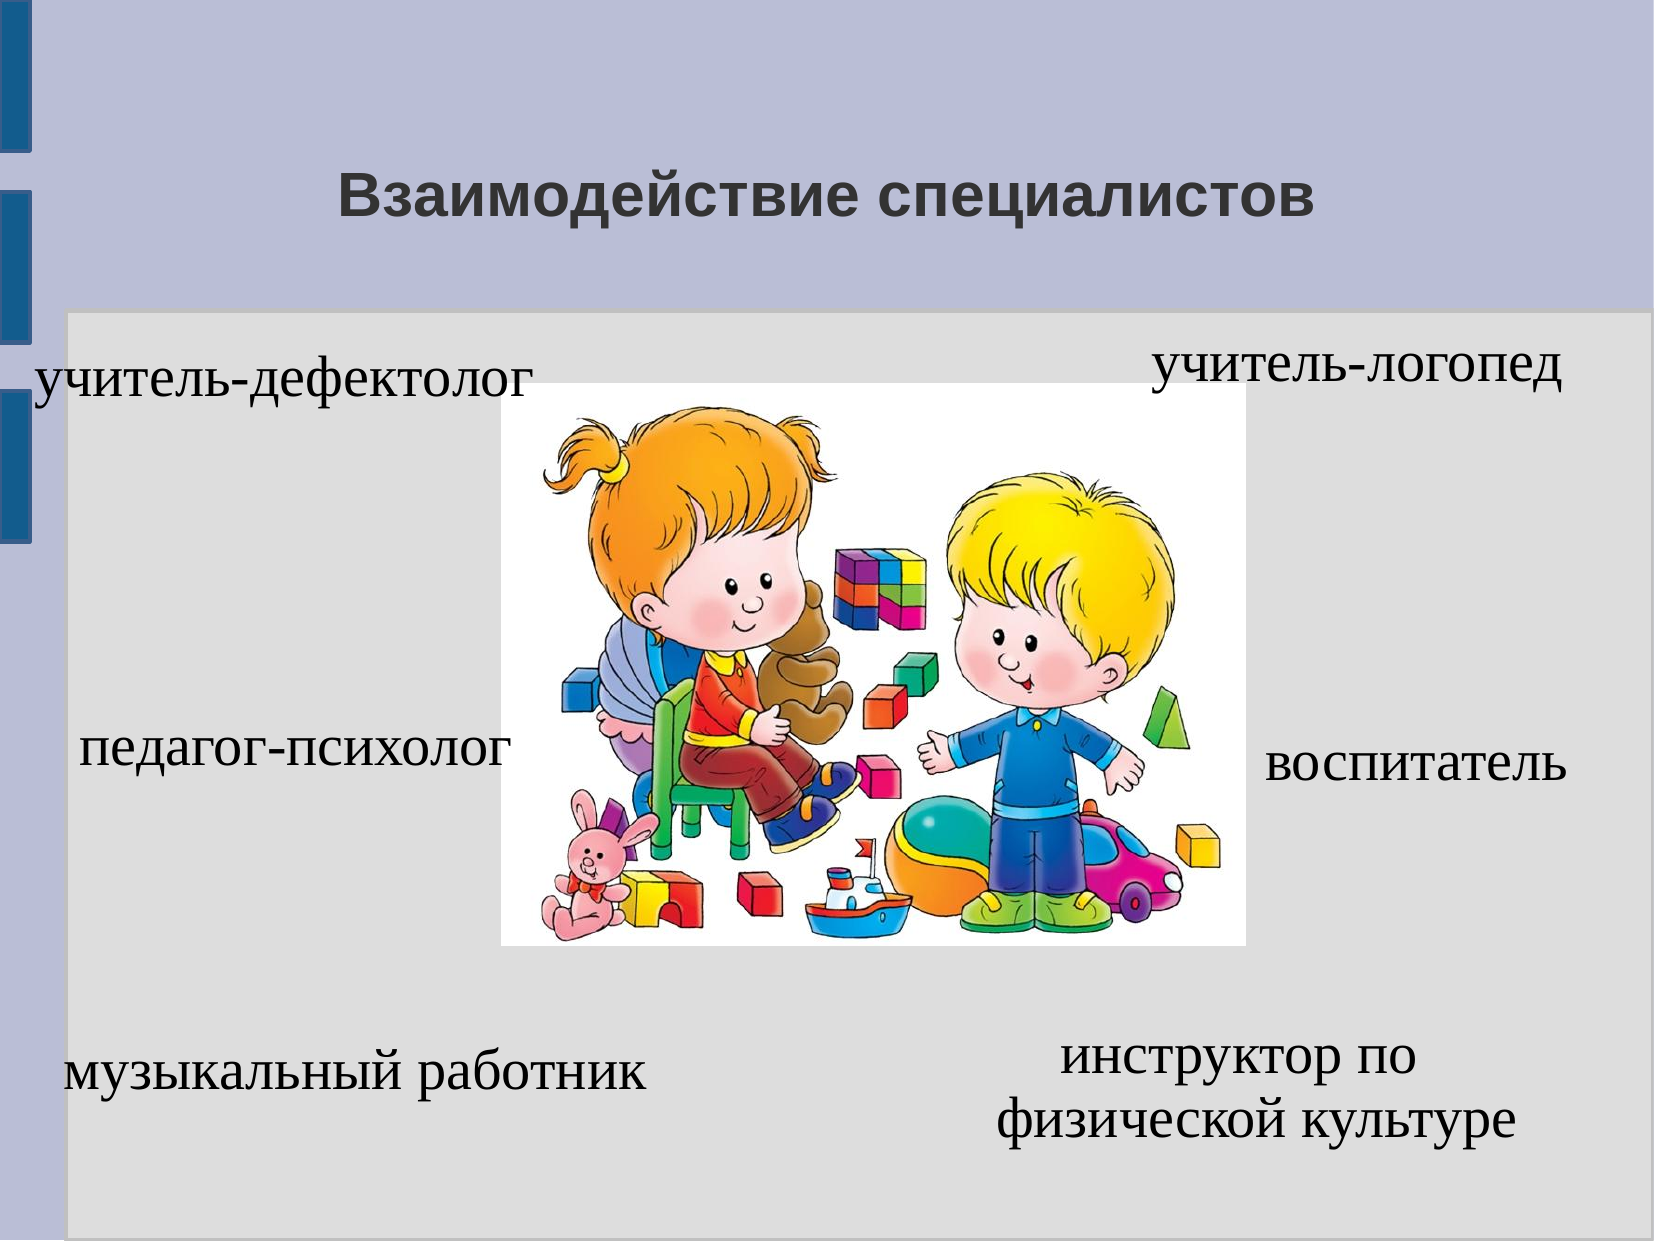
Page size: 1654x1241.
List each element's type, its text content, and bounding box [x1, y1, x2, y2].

subtitle учитель-дефектолог [0, 265, 562, 488]
text_box педагог-психолог [1, 634, 591, 857]
title Взаимодействие специалистов [121, 158, 1534, 231]
text_box воспитатель [1122, 649, 1654, 872]
text_box музыкальный работник [60, 958, 650, 1182]
text_box учитель-логопед [1062, 250, 1652, 473]
picture [501, 383, 1246, 946]
text_box инструктор по физической культуре [944, 974, 1534, 1197]
